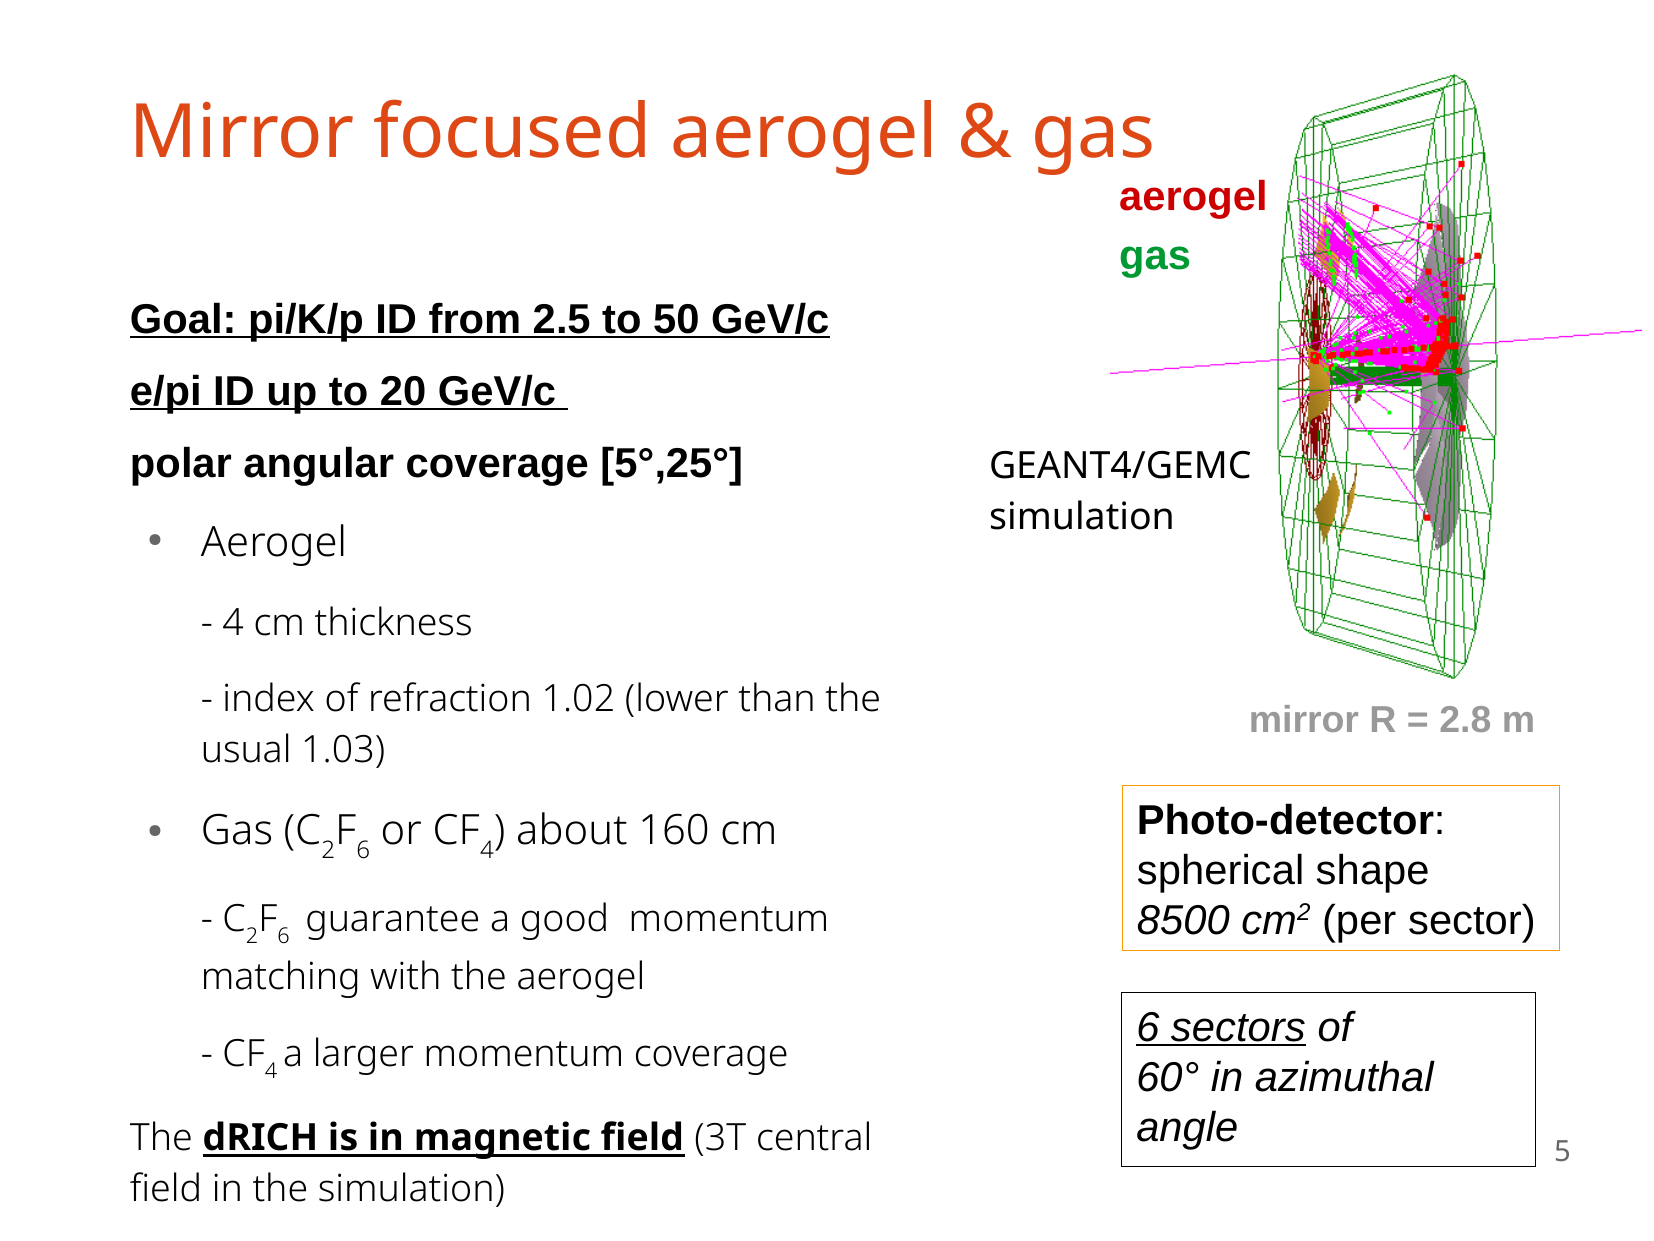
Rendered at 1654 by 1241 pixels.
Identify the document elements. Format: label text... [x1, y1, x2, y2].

text_box aerogel [1104, 161, 1353, 219]
text_box Photo-detector: spherical shape 8500 cm2 (per sector) [1122, 785, 1560, 951]
text_box gas [1127, 251, 1136, 265]
picture [1110, 57, 1642, 707]
text_box gas [1104, 220, 1270, 278]
text_box mirror R = 2.8 m [1234, 687, 1625, 745]
text_box 6 sectors of 60° in azimuthal angle [1121, 992, 1536, 1167]
list Goal: pi/K/p ID from 2.5 to 50 GeV/c e/pi ID up to 20 GeV/c polar angular coverage [5°,25°] Aerogel - 4 cm thickness - index of refraction 1.02 (lower than the usual 1.03) Gas (C2F6 or CF4) about 160 cm - C2F6 guarantee a good momentum matching with the aerogel - CF4 a larger momentum coverage The dRICH is in magnetic field (3T central field in the simulation) [129, 295, 898, 1010]
title Mirror focused aerogel & gas [129, 64, 1518, 192]
text_box GEANT4/GEMC simulation [974, 431, 1315, 531]
